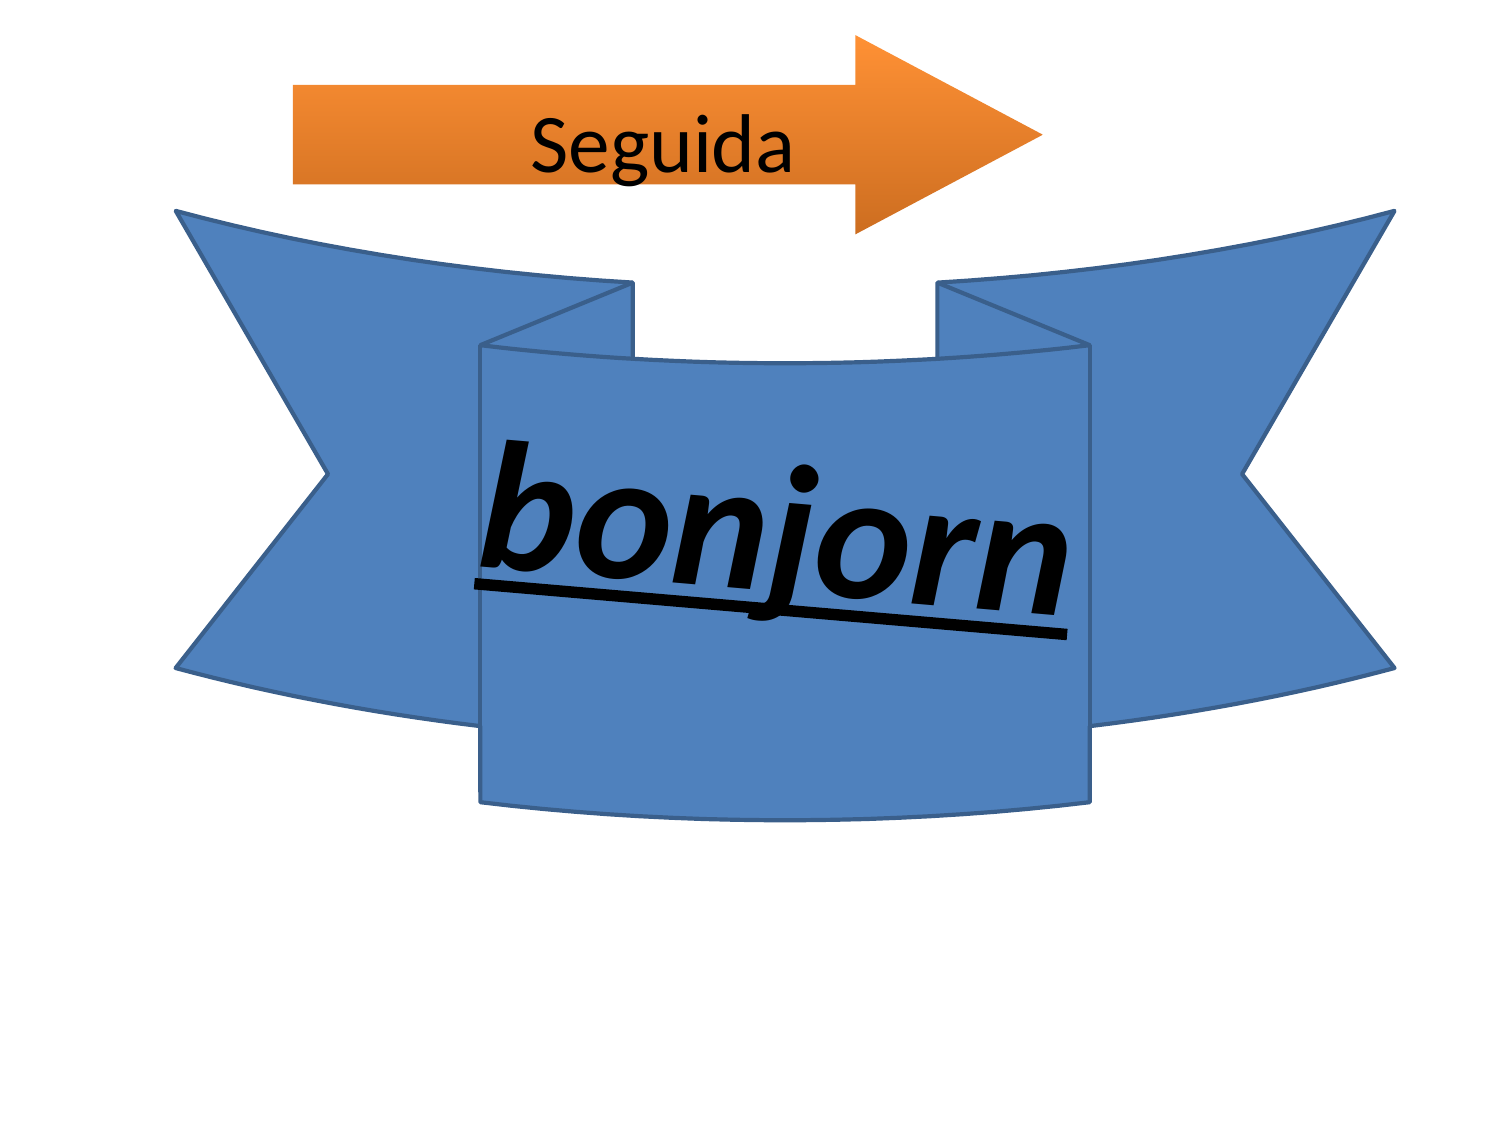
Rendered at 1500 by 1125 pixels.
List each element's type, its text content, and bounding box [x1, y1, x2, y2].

text_box [830, 35, 1043, 235]
text_box Seguida [515, 82, 830, 197]
text_box [175, 210, 1395, 821]
text_box bonjorn [457, 374, 1190, 671]
text_box [292, 84, 515, 185]
